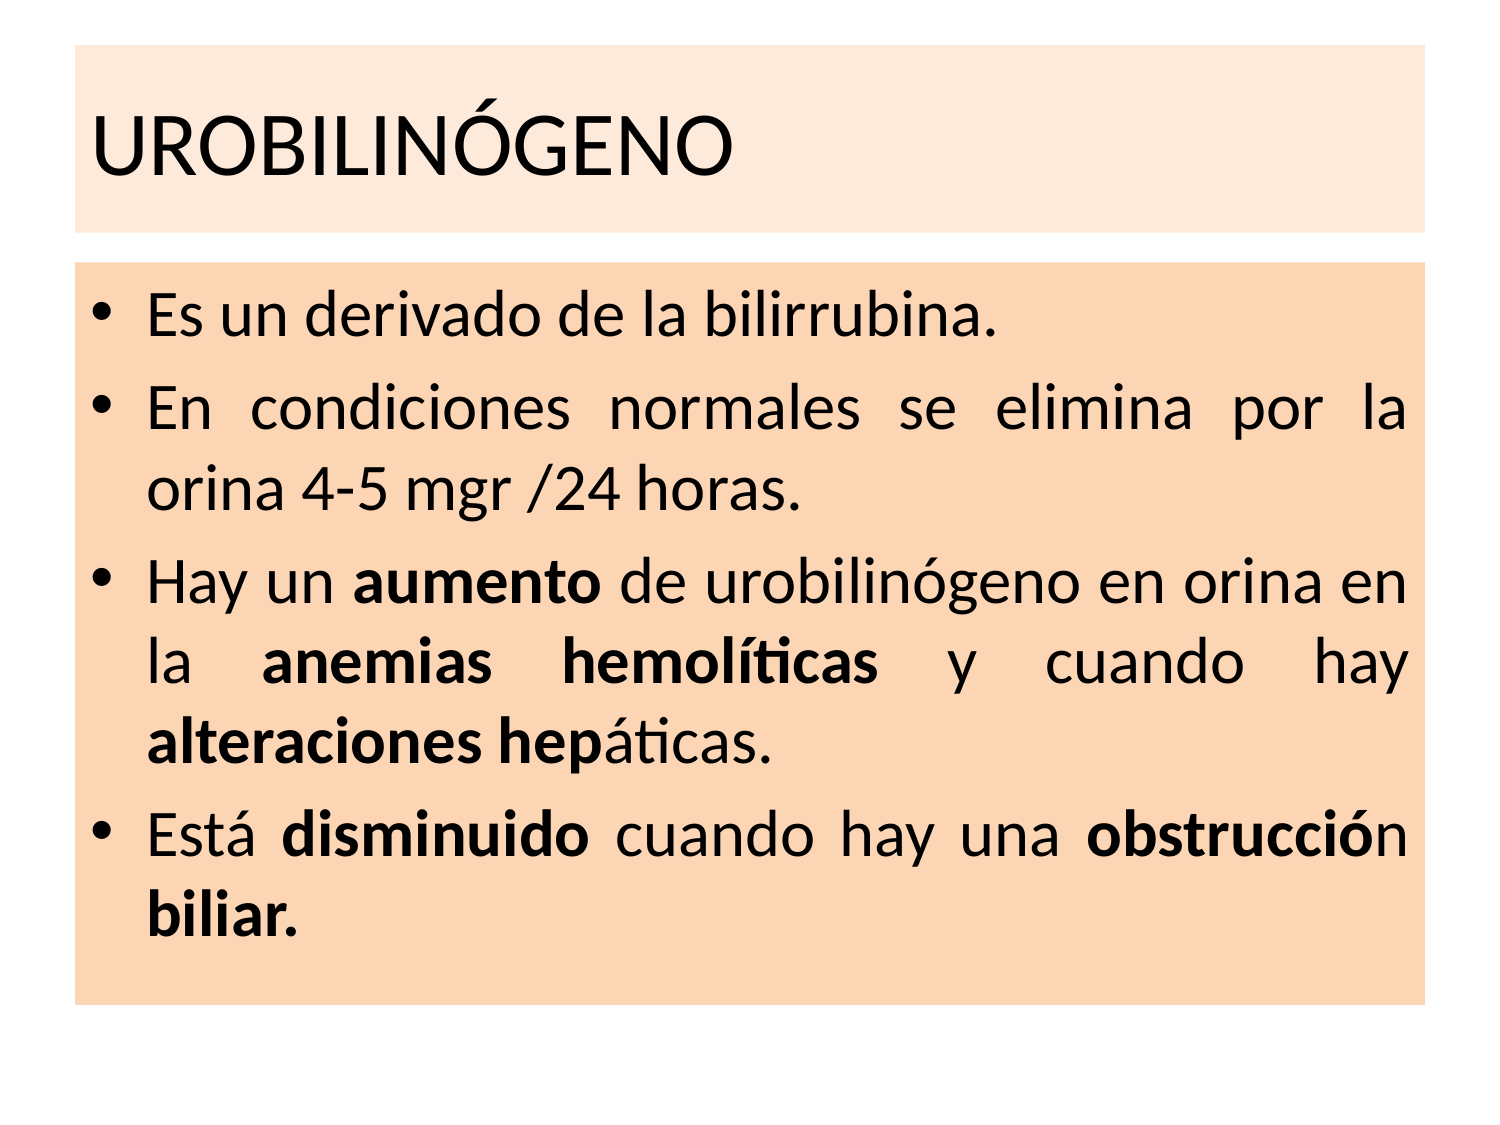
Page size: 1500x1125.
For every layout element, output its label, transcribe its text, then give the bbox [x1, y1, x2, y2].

title UROBILINÓGENO [75, 45, 1425, 233]
list Es un derivado de la bilirrubina. En condiciones normales se elimina por la orina 4-5 mgr /24 horas. Hay un aumento de urobilinógeno en orina en la anemias hemolíticas y cuando hay alteraciones hepáticas. Está disminuido cuando hay una obstrucción biliar. [75, 262, 1425, 1005]
